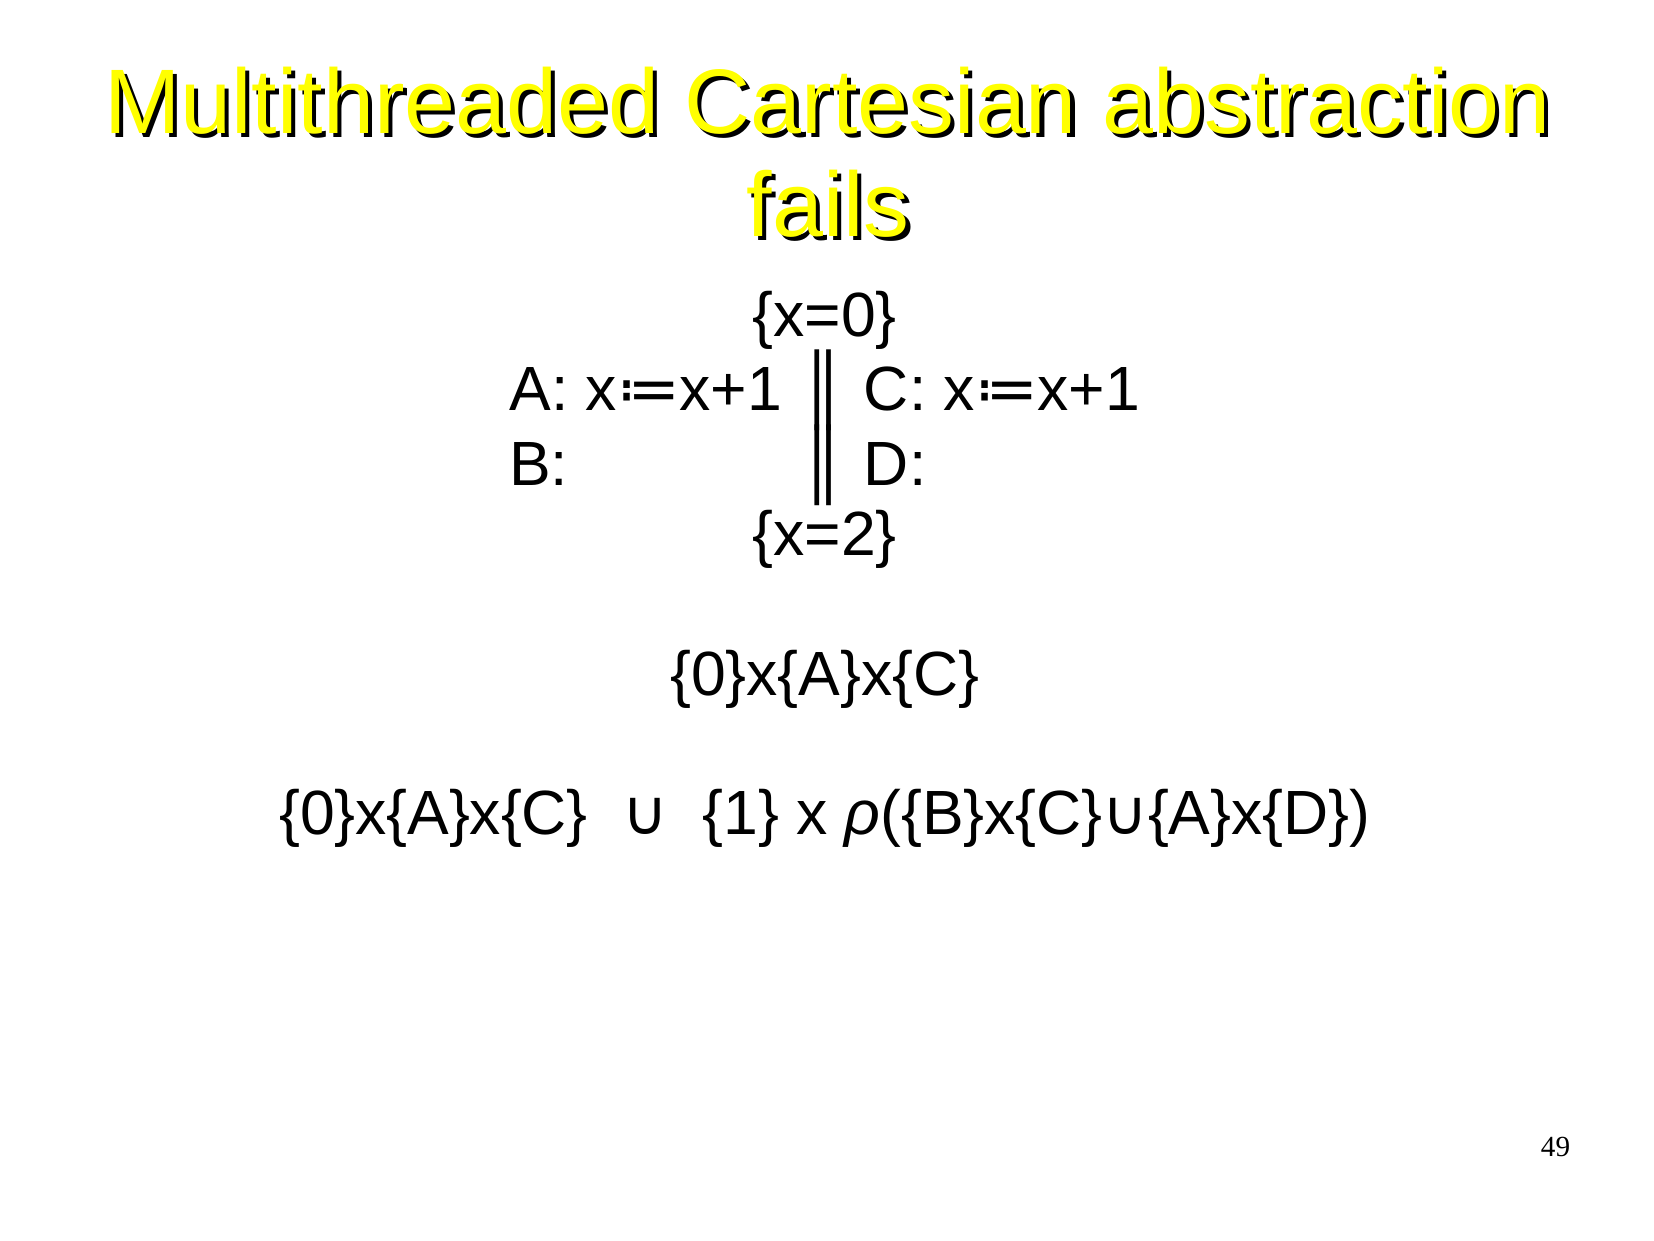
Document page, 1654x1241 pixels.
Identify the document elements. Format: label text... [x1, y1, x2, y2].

subtitle {x=0} A: x≔x+1 ║ C: x≔x+1 B: ║ D: {x=2} {0}x{A}x{C} {0}x{A}x{C} ∪ {1} x ρ({B}x{C}∪{A}x{D}) [0, 262, 1650, 1215]
title Multithreaded Cartesian abstraction fails [41, 50, 1616, 256]
